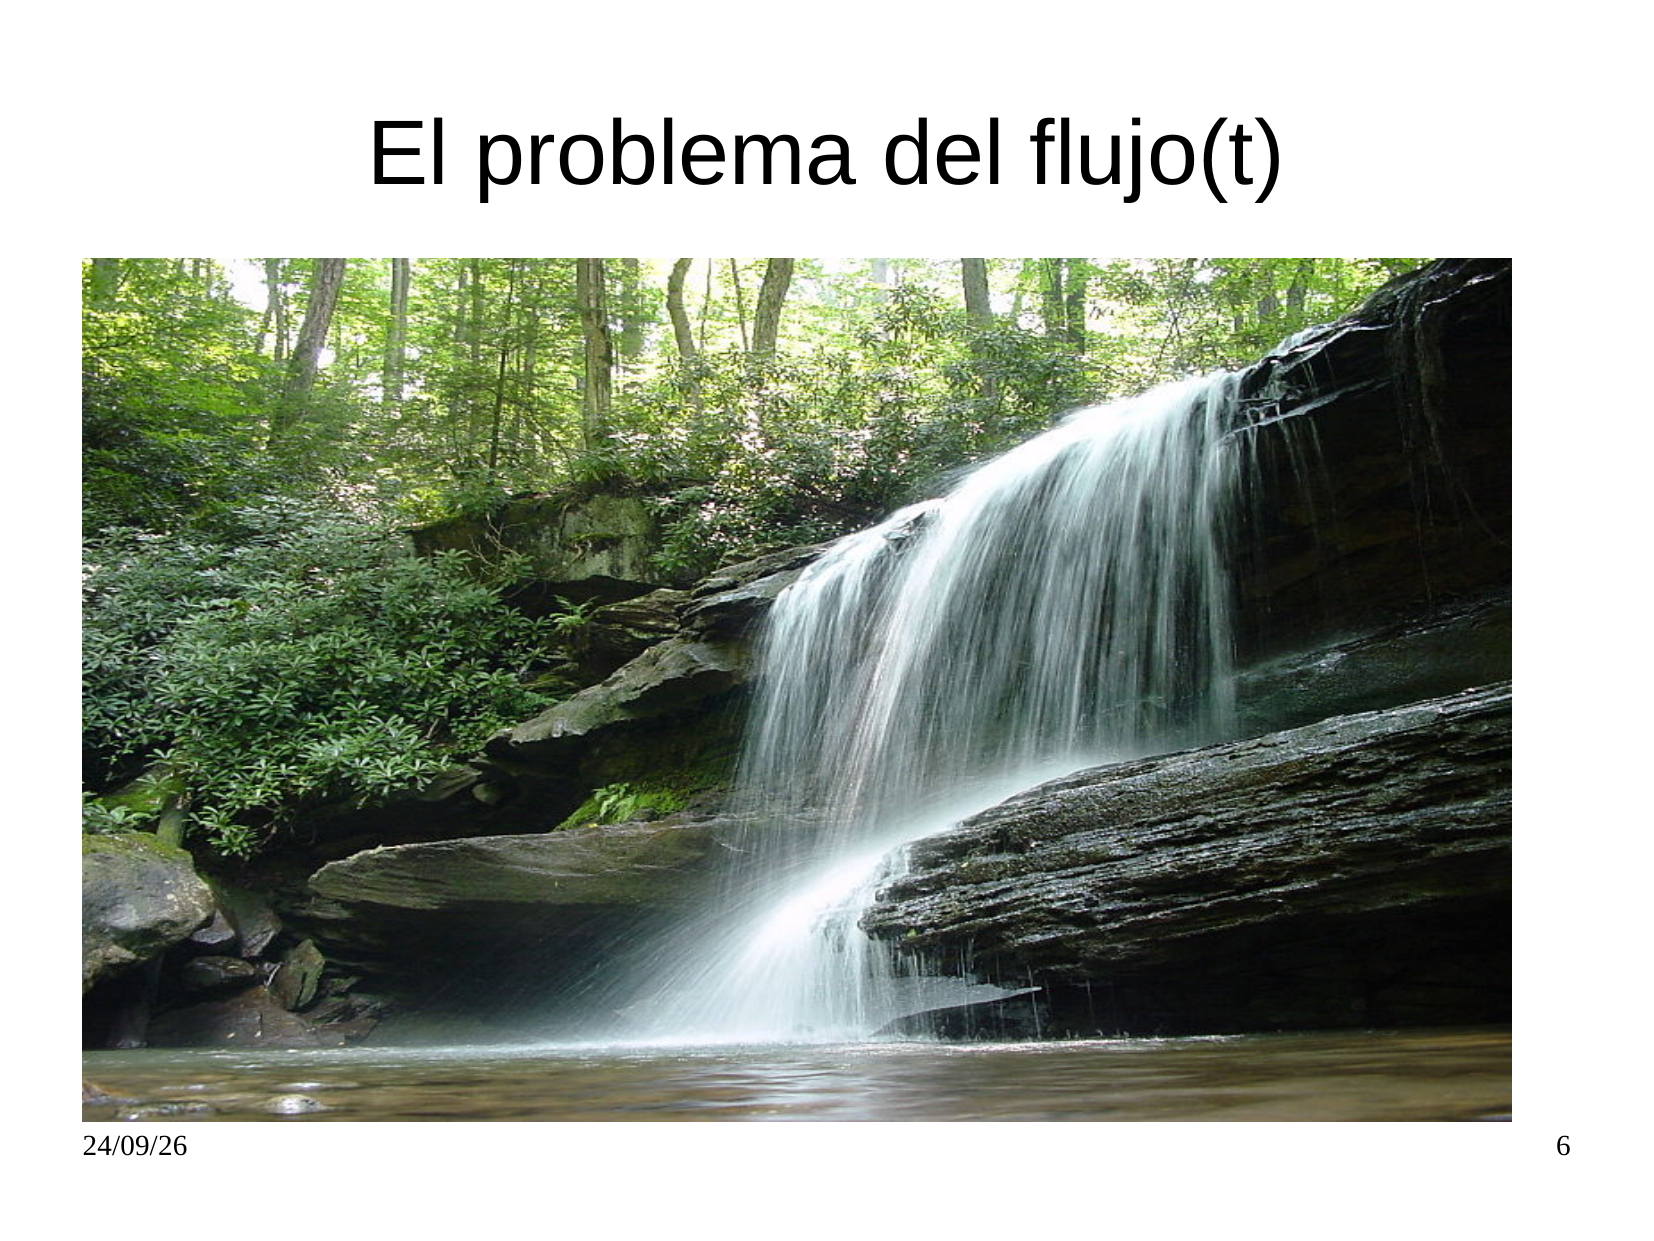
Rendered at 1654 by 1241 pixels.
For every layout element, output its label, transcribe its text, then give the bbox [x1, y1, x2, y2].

title El problema del flujo(t) [82, 49, 1571, 257]
picture [82, 258, 1512, 1123]
